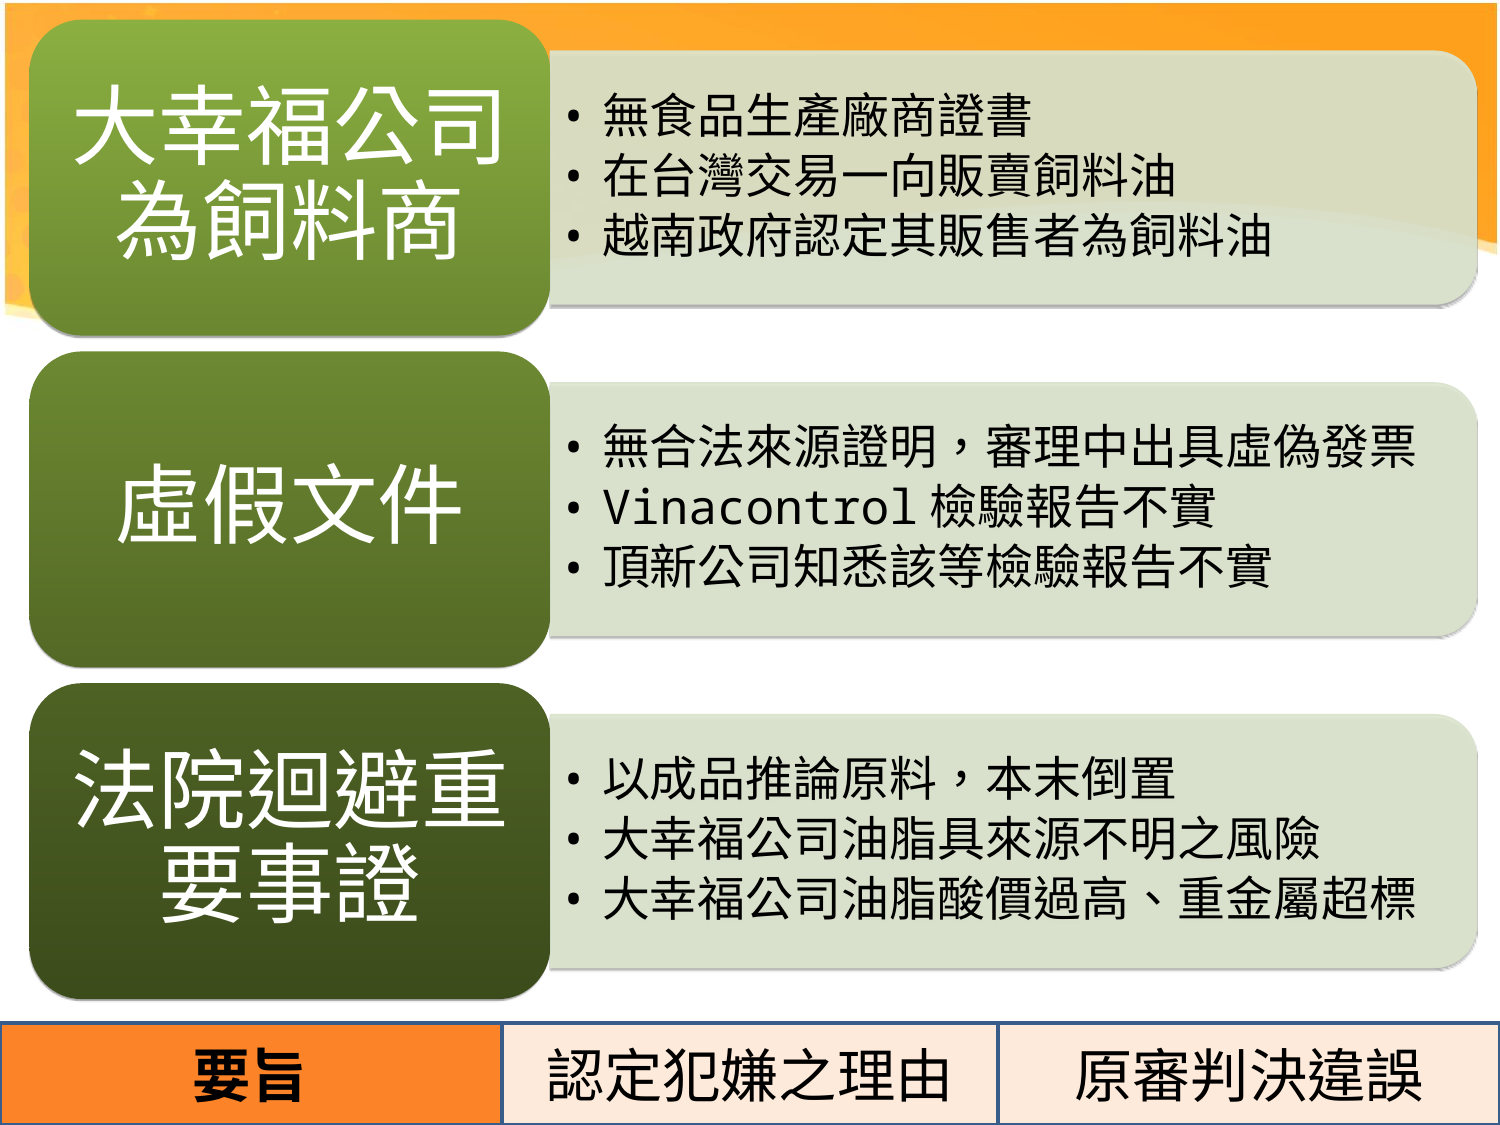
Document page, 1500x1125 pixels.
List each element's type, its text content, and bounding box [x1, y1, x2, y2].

text_box 法院迴避重要事證 [29, 683, 551, 1000]
text_box 無合法來源證明，審理中出具虛偽發票 Vinacontrol檢驗報告不實 頂新公司知悉該等檢驗報告不實 [550, 382, 1477, 636]
text_box 無食品生產廠商證書 在台灣交易一向販賣飼料油 越南政府認定其販售者為飼料油 [550, 51, 1477, 304]
text_box 以成品推論原料，本末倒置 大幸福公司油脂具來源不明之風險 大幸福公司油脂酸價過高、重金屬超標 [550, 714, 1477, 968]
text_box 大幸福公司為飼料商 [29, 19, 551, 336]
text_box 虛假文件 [29, 351, 551, 668]
